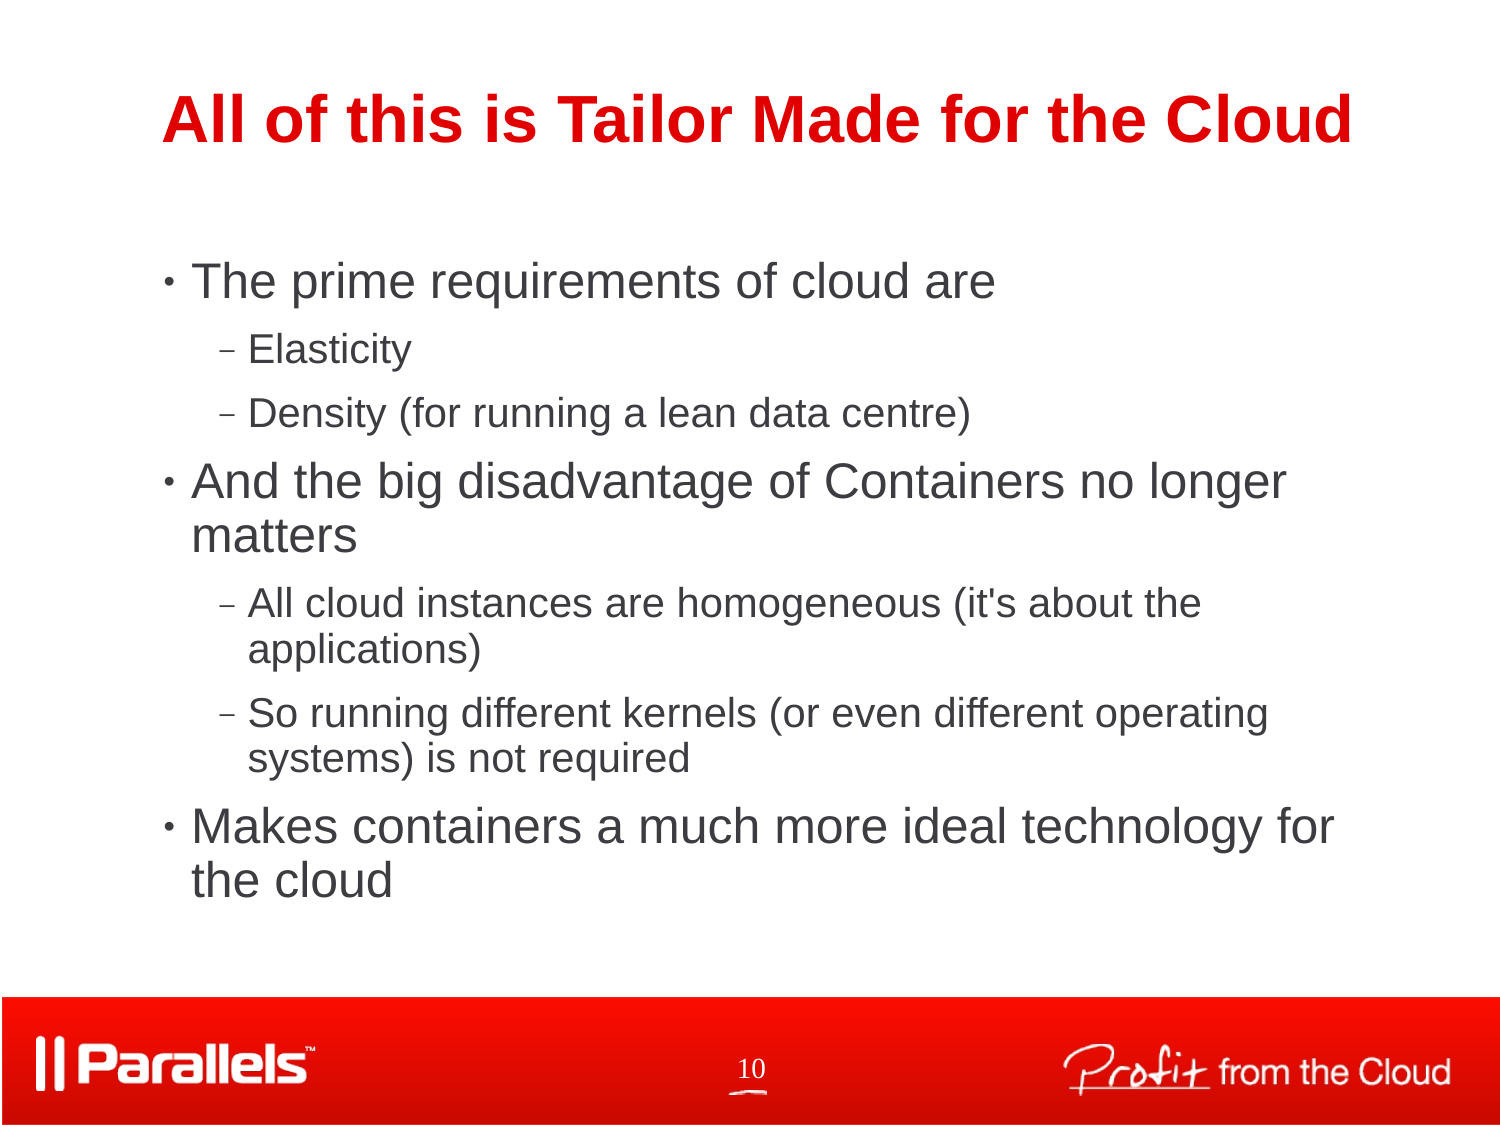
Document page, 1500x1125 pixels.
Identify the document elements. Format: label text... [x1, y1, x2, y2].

picture [36, 1034, 318, 1091]
title All of this is Tailor Made for the Cloud [161, 41, 1383, 205]
picture [727, 1090, 767, 1095]
picture [1049, 1033, 1465, 1096]
list The prime requirements of cloud are Elasticity Density (for running a lean data centre) And the big disadvantage of Containers no longer matters All cloud instances are homogeneous (it's about the applications) So running different kernels (or even different operating systems) is not required Makes containers a much more ideal technology for the cloud [163, 254, 1404, 908]
